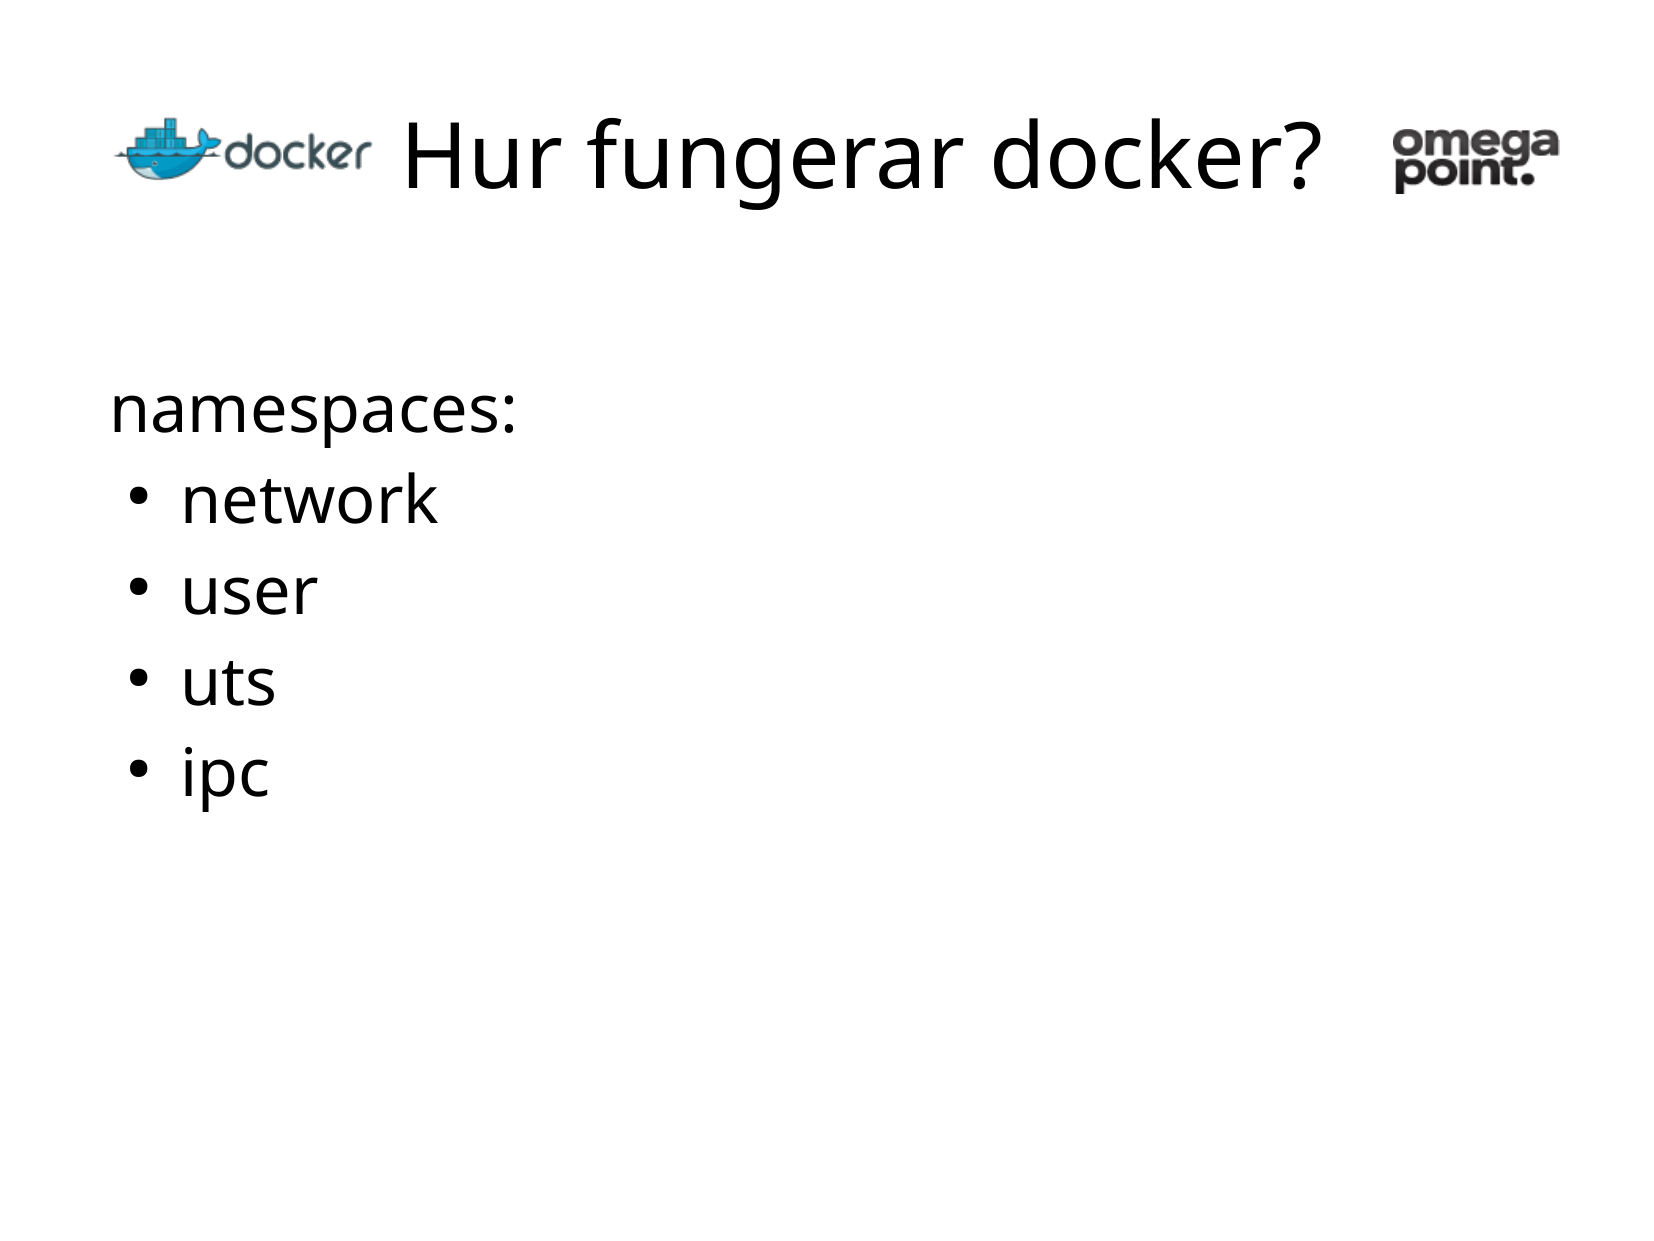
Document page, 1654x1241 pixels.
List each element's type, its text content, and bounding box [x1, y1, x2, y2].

picture [1393, 129, 1560, 194]
text_box namespaces: network user uts ipc [94, 354, 1039, 767]
picture [99, 94, 390, 204]
title Hur fungerar docker? [82, 49, 1571, 257]
